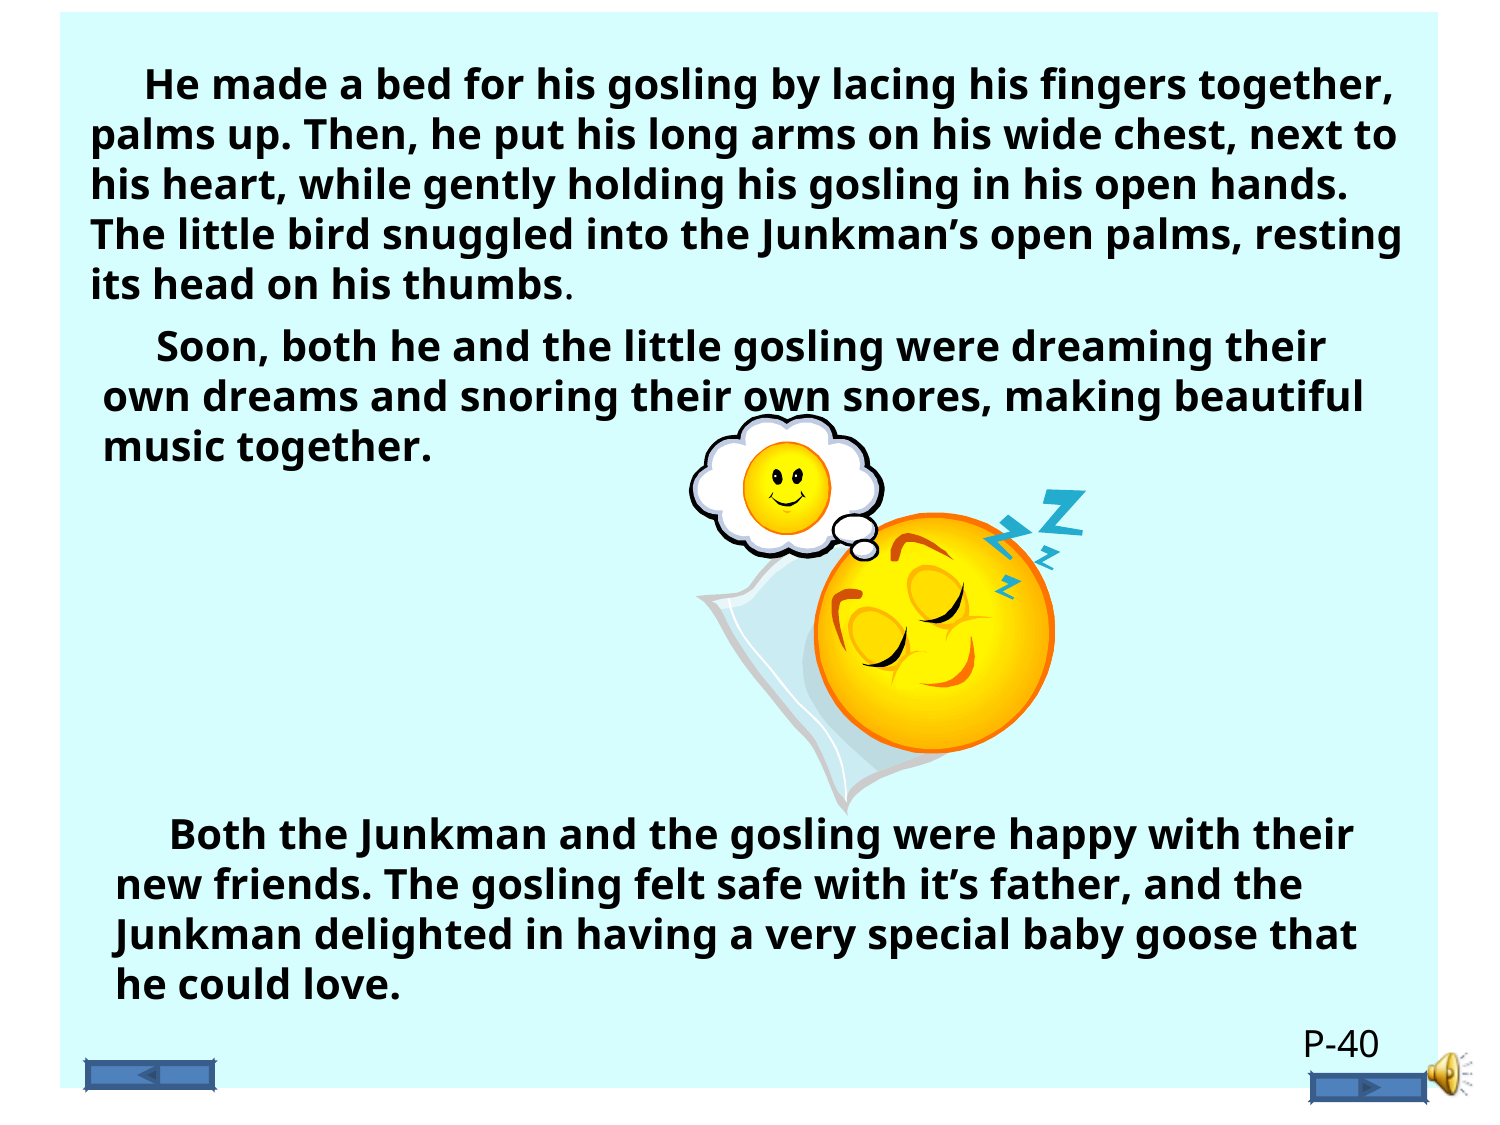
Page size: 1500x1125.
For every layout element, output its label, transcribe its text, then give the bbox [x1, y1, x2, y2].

text_box [89, 1062, 213, 1088]
text_box Both the Junkman and the gosling were happy with their new friends. The gosling felt safe with it’s father, and the Junkman delighted in having a very special baby goose that he could love. [99, 799, 1401, 1016]
picture [60, 12, 1477, 1102]
text_box [1313, 1074, 1426, 1101]
text_box Soon, both he and the little gosling were dreaming their own dreams and snoring their own snores, making beautiful music together. [87, 312, 1401, 478]
text_box P-40 [1287, 1012, 1450, 1073]
text_box He made a bed for his gosling by lacing his fingers together, palms up. Then, he put his long arms on his wide chest, next to his heart, while gently holding his gosling in his open hands. The little bird snuggled into the Junkman’s open palms, resting its head on his thumbs. [75, 50, 1426, 316]
